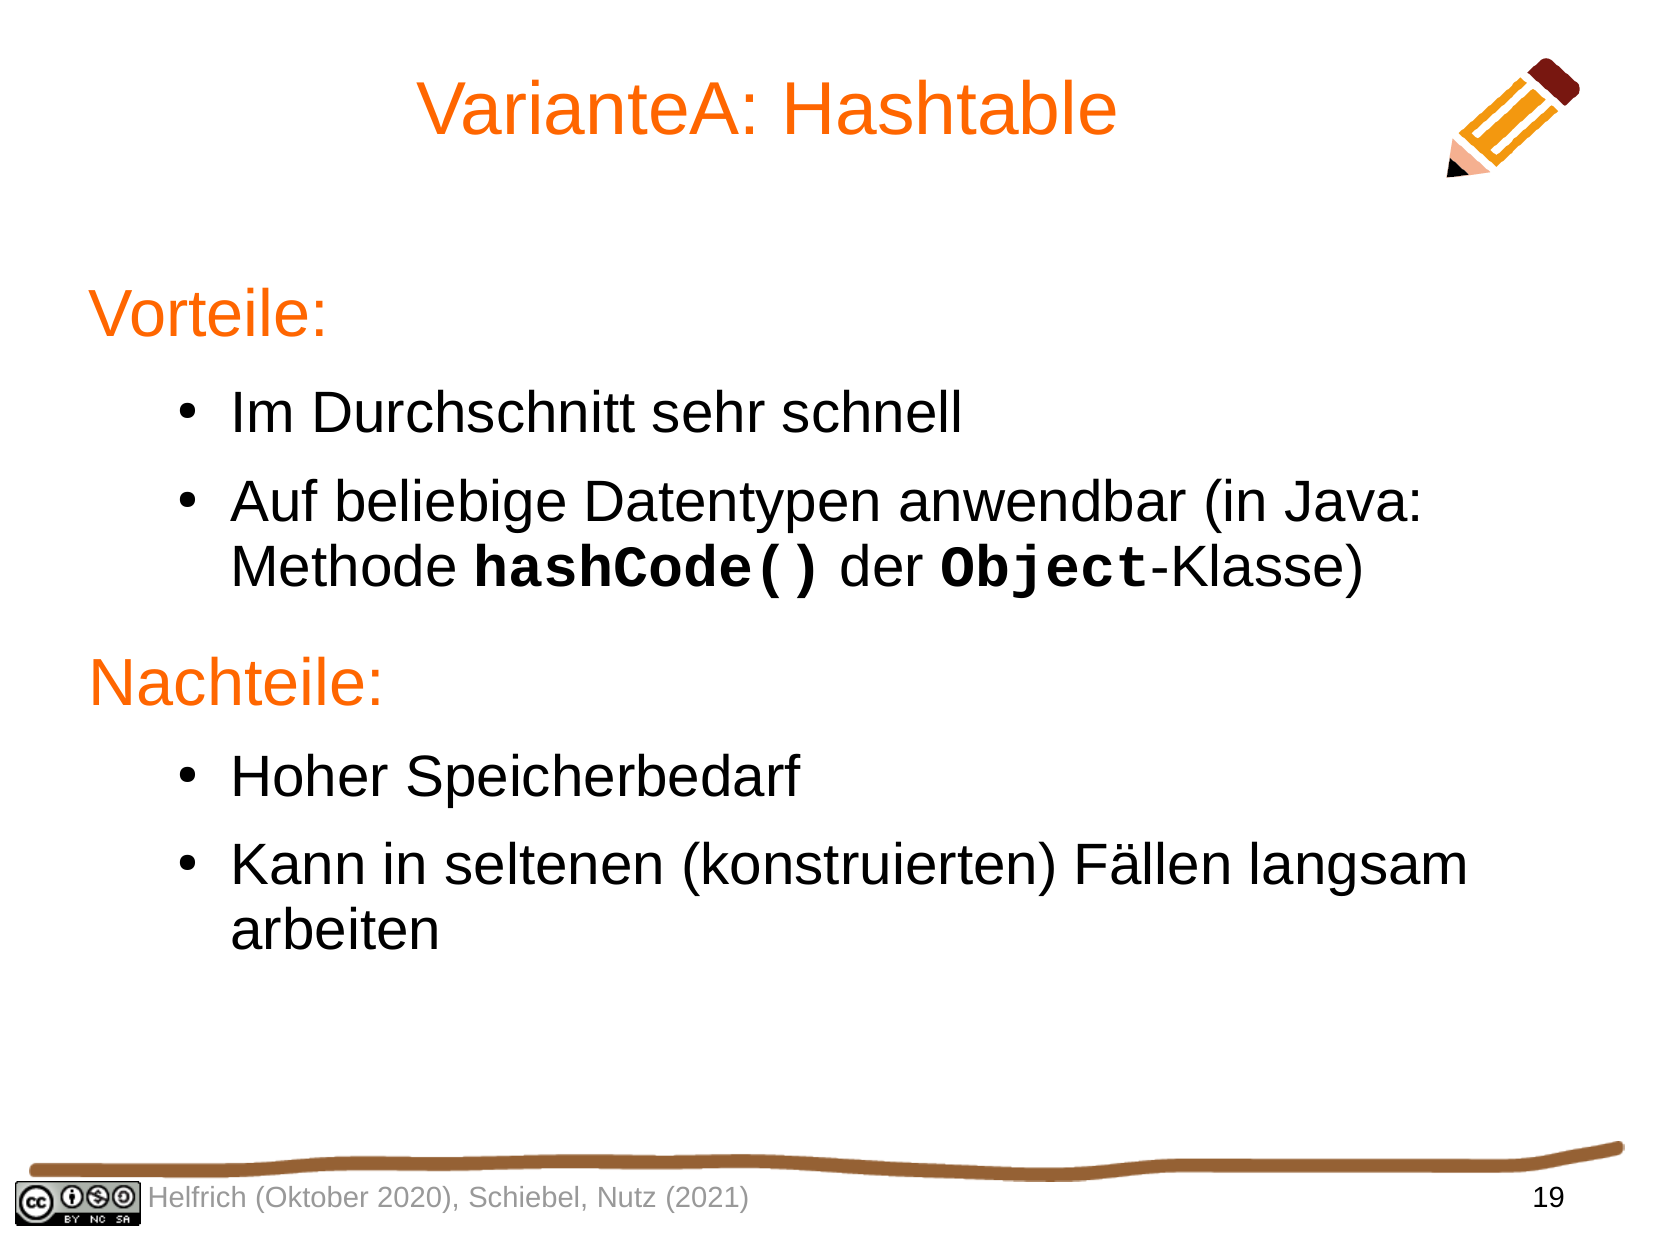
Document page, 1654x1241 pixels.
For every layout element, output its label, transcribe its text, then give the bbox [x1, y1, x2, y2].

picture [1447, 58, 1580, 178]
title VarianteA: Hashtable [88, 39, 1447, 178]
list Vorteile: Im Durchschnitt sehr schnell Auf beliebige Datentypen anwendbar (in Java: Methode hashCode() der Object-Klasse) Nachteile: Hoher Speicherbedarf Kann in seltenen (konstruierten) Fällen langsam arbeiten [88, 275, 1565, 1142]
picture [15, 1141, 1625, 1226]
